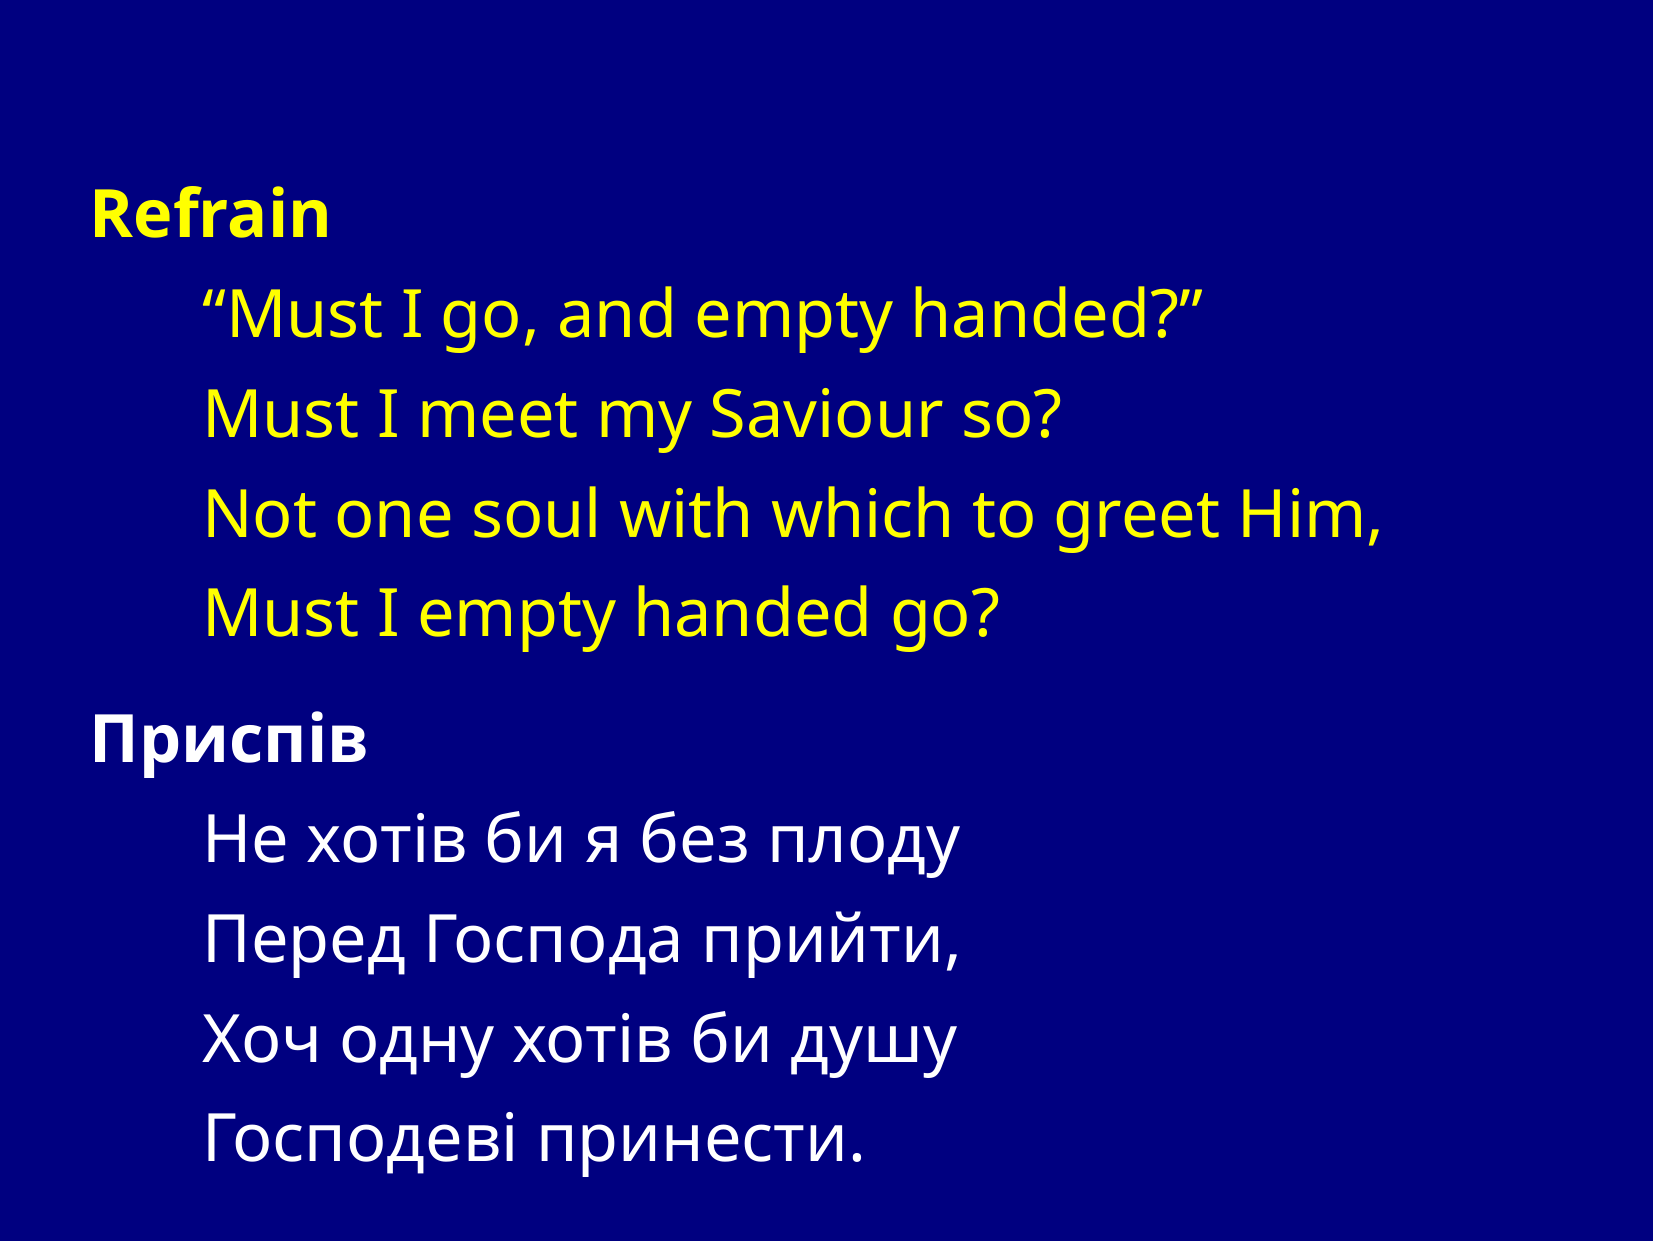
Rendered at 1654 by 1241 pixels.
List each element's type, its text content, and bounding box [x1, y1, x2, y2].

text_box Приспів Не хотів би я без плоду Перед Господа прийти, Хоч одну хотів би душу Господеві принести. [75, 675, 1576, 1163]
text_box Refrain “Must I go, and empty handed?” Must I meet my Saviour so? Not one soul with which to greet Him, Must I empty handed go? [75, 150, 1576, 638]
